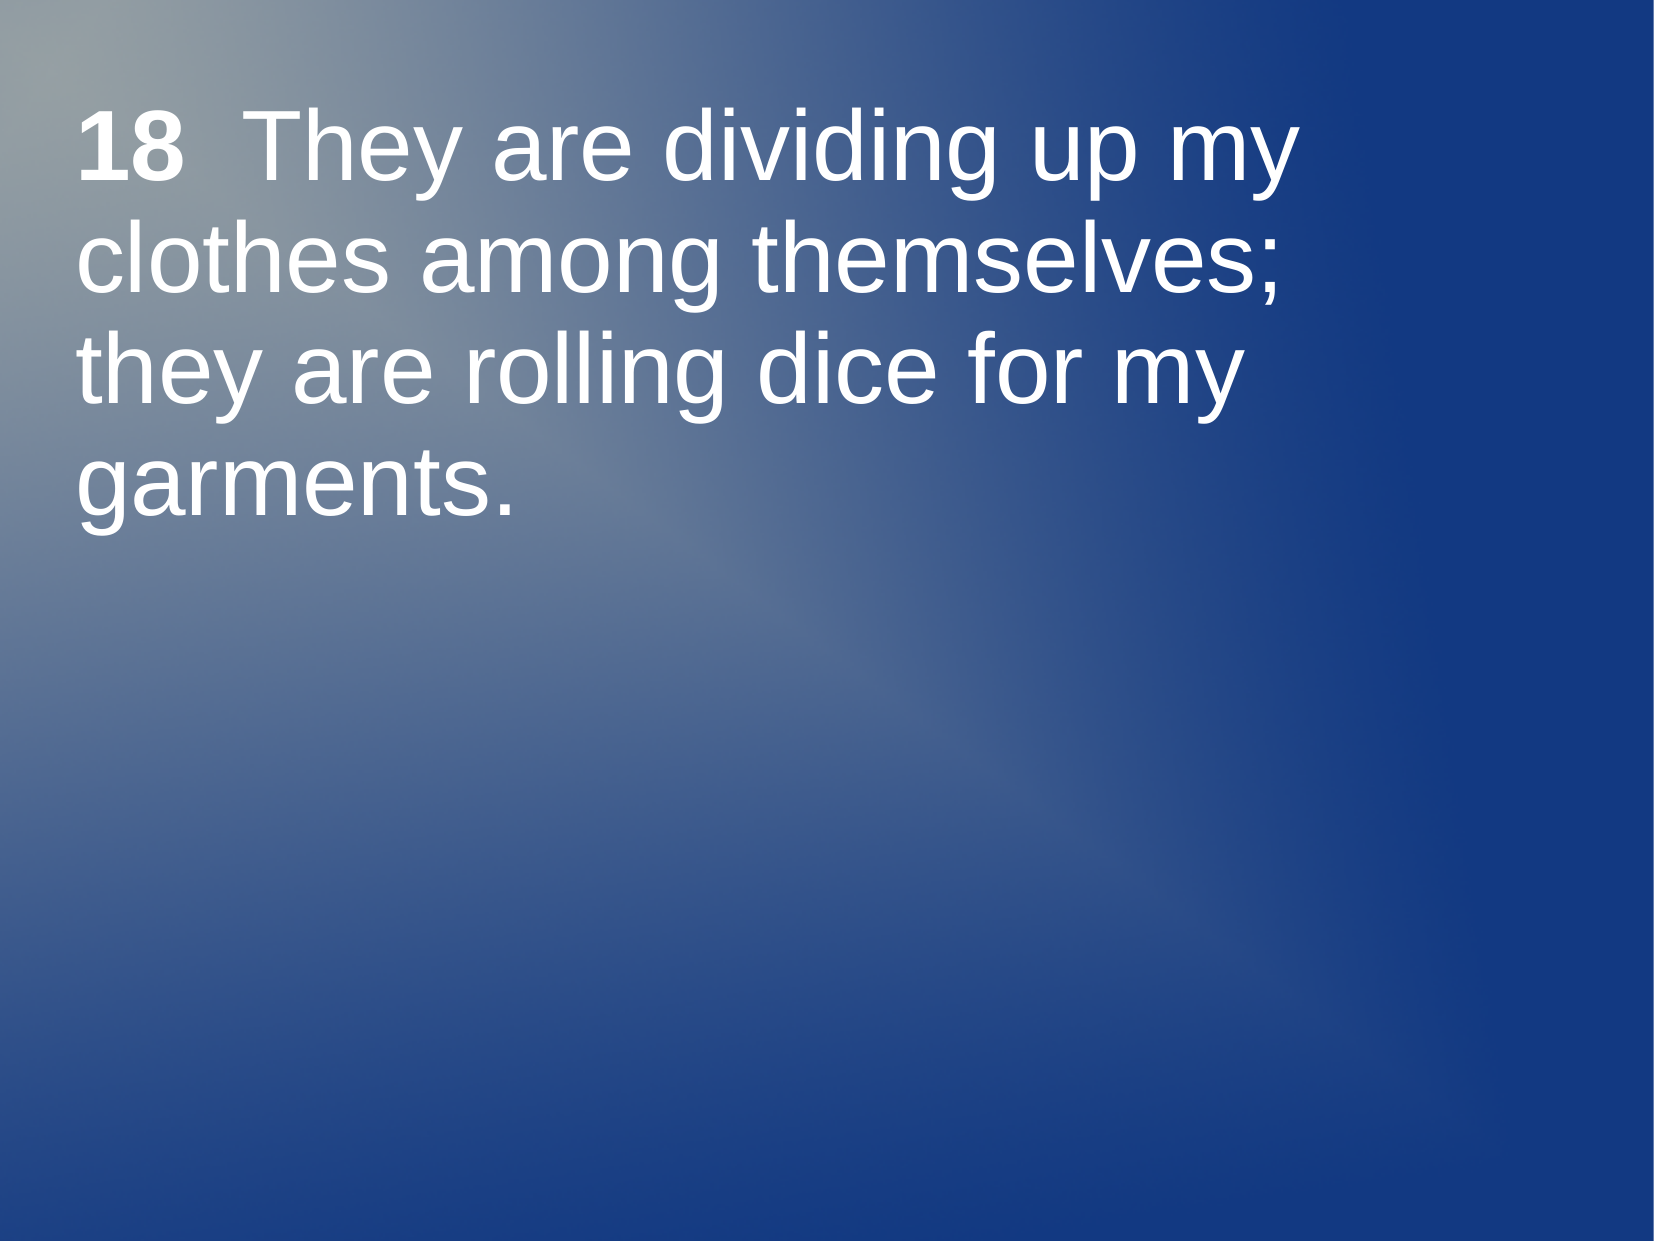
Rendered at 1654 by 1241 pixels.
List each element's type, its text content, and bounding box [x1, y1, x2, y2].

picture [0, 0, 1654, 1241]
list 18 They are dividing up my clothes among themselves; they are rolling dice for my garments. [75, 90, 1606, 1241]
